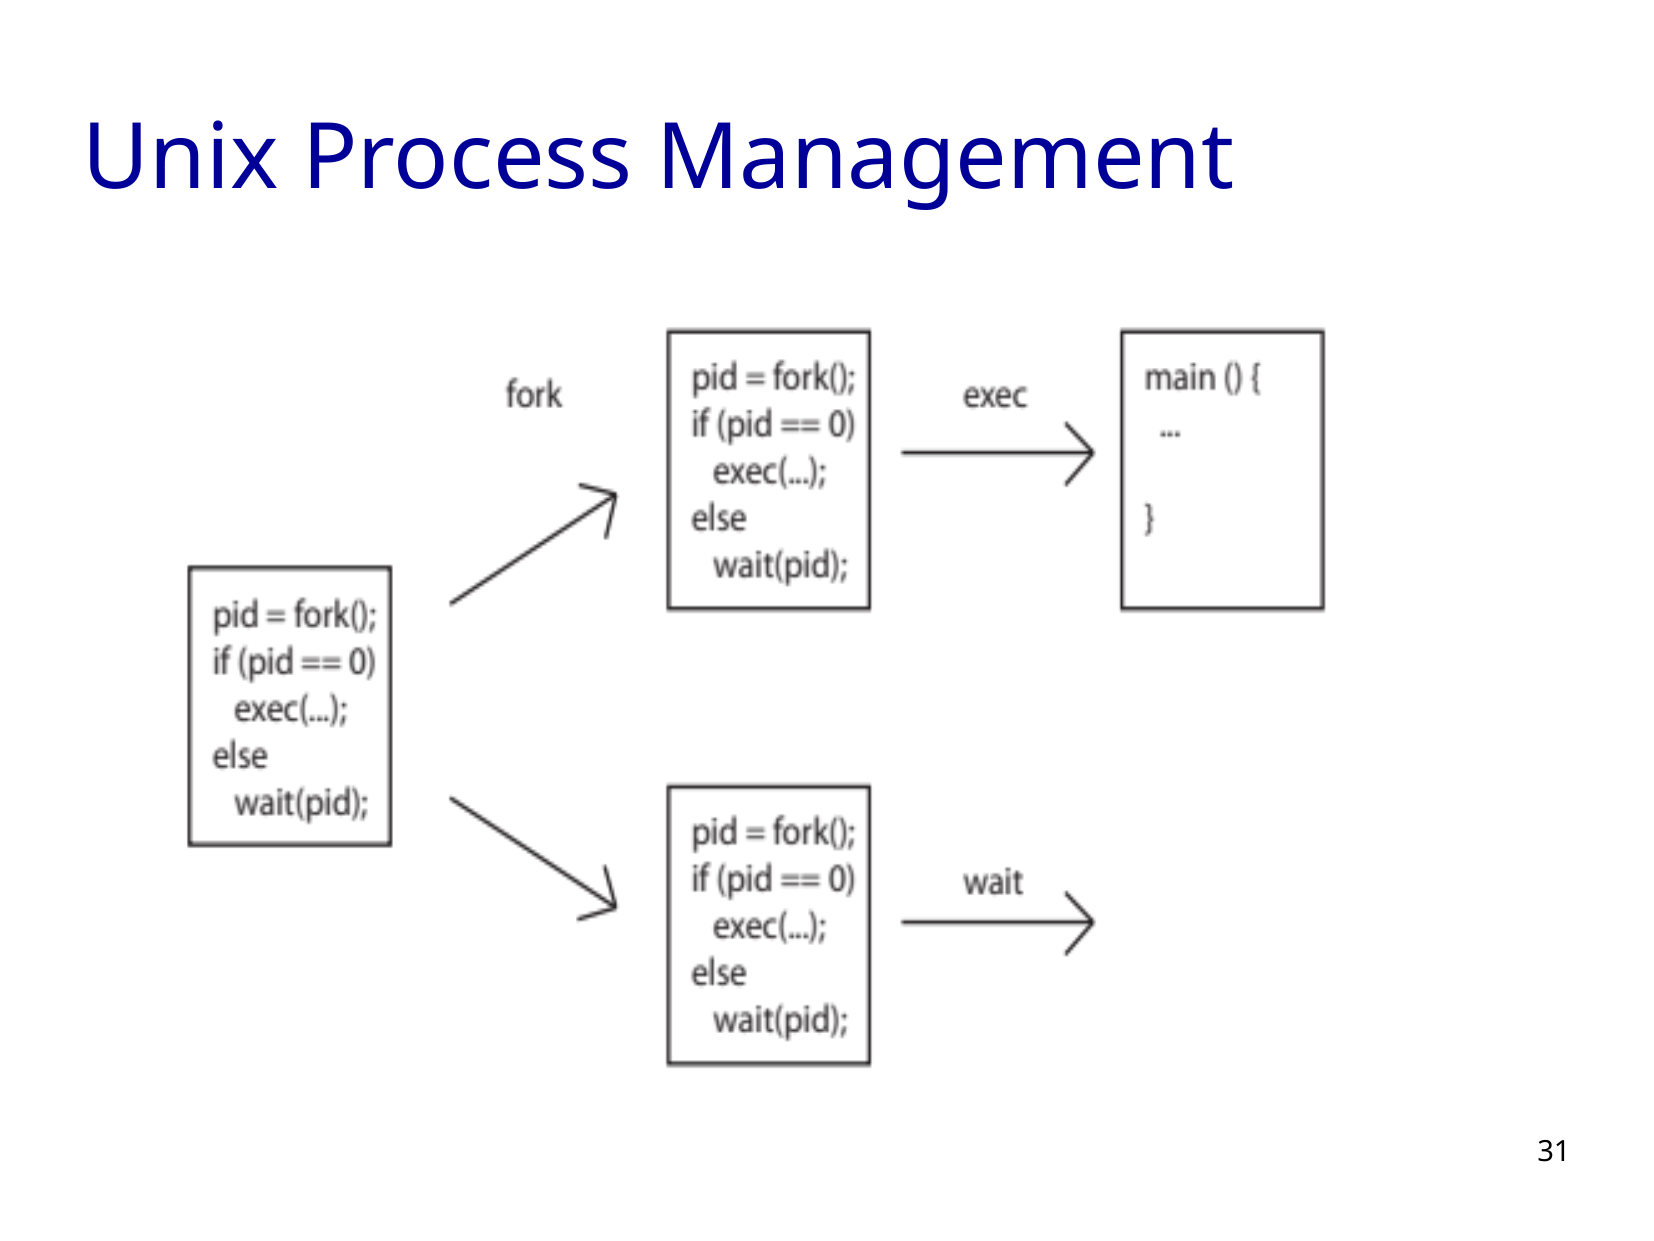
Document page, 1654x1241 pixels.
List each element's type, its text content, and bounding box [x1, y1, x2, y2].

picture [102, 277, 1402, 1115]
title Unix Process Management [82, 49, 1571, 257]
